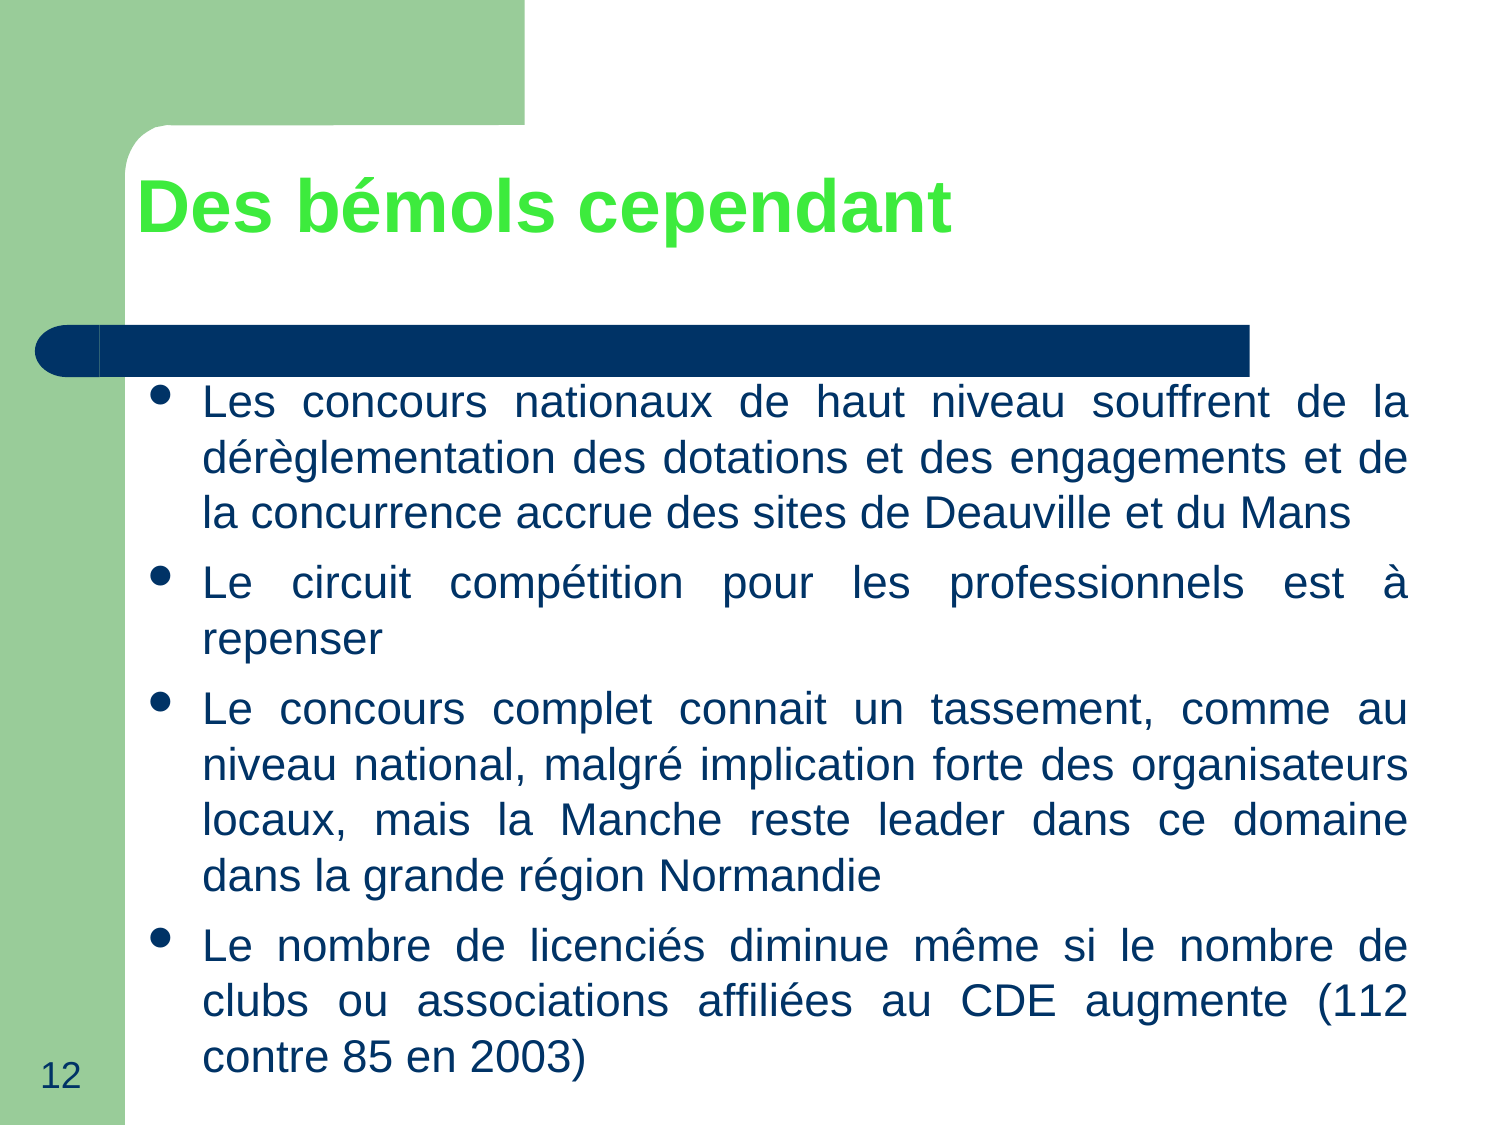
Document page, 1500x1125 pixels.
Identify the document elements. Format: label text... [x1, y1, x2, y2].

title Des bémols cependant [136, 123, 1413, 301]
list Les concours nationaux de haut niveau souffrent de la dérèglementation des dotations et des engagements et de la concurrence accrue des sites de Deauville et du Mans Le circuit compétition pour les professionnels est à repenser Le concours complet connait un tassement, comme au niveau national, malgré implication forte des organisateurs locaux, mais la Manche reste leader dans ce domaine dans la grande région Normandie Le nombre de licenciés diminue même si le nombre de clubs ou associations affiliées au CDE augmente (112 contre 85 en 2003) [147, 371, 1410, 1125]
